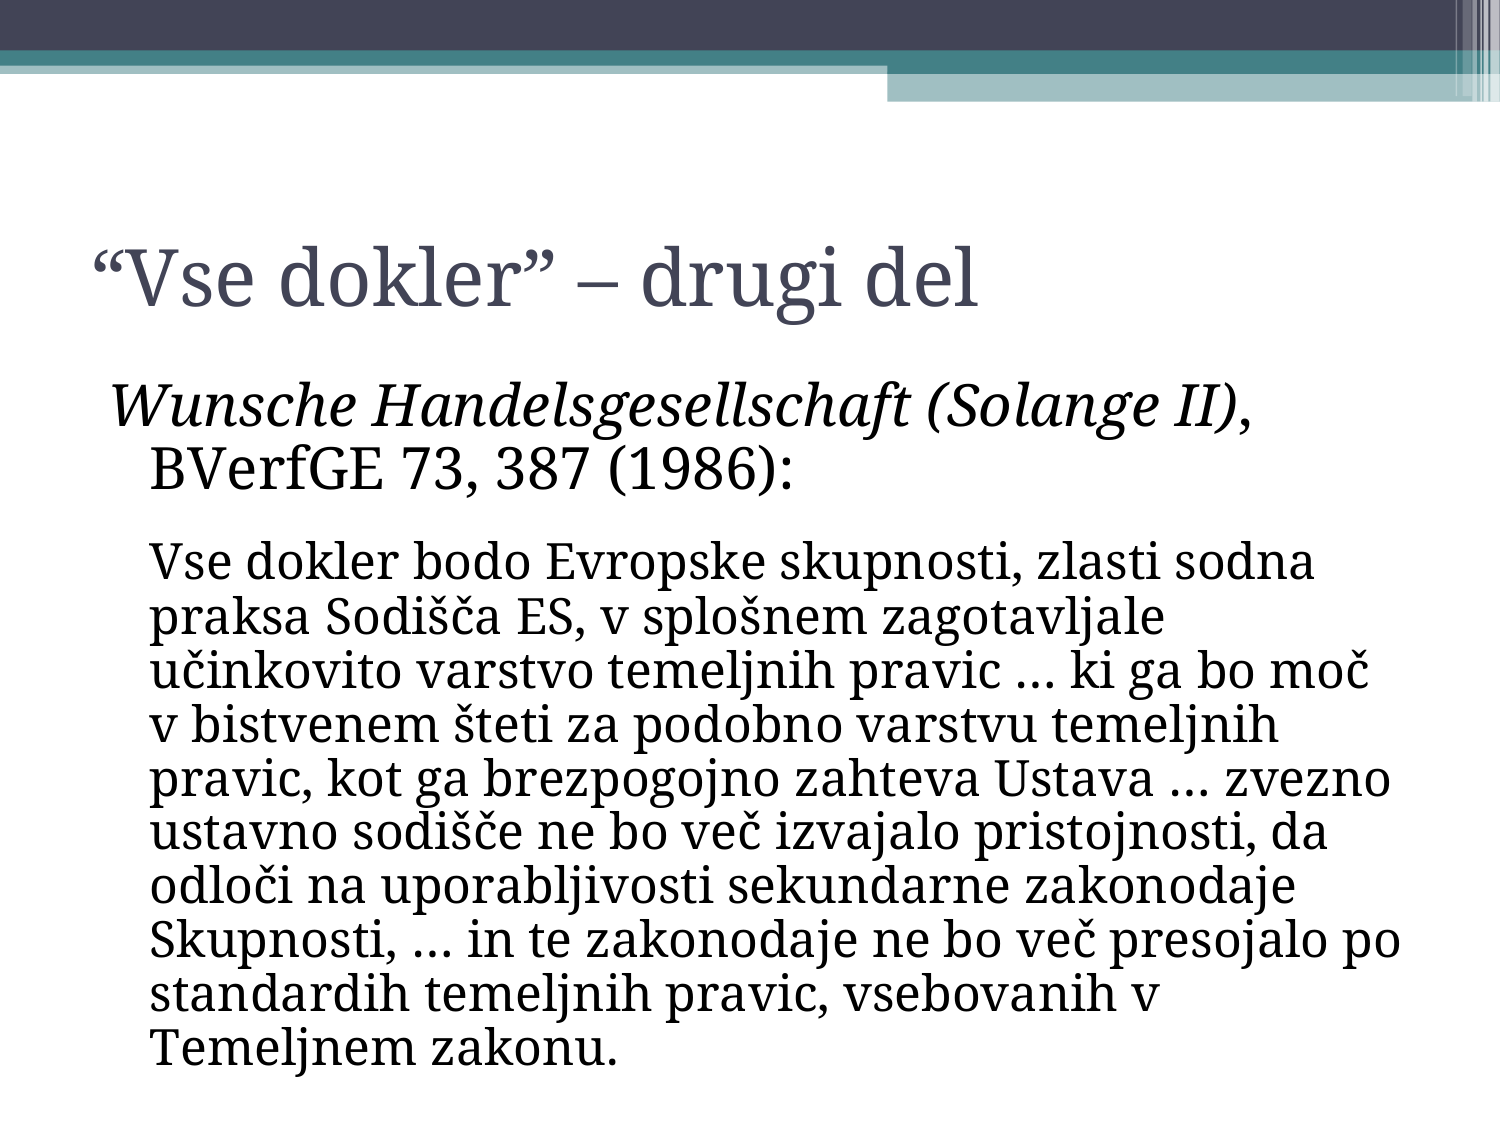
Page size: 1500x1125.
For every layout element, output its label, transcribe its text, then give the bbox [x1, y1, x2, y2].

list Wunsche Handelsgesellschaft (Solange II), BVerfGE 73, 387 (1986): Vse dokler bodo Evropske skupnosti, zlasti sodna praksa Sodišča ES, v splošnem zagotavljale učinkovito varstvo temeljnih pravic … ki ga bo moč v bistvenem šteti za podobno varstvu temeljnih pravic, kot ga brezpogojno zahteva Ustava … zvezno ustavno sodišče ne bo več izvajalo pristojnosti, da odloči na uporabljivosti sekundarne zakonodaje Skupnosti, … in te zakonodaje ne bo več presojalo po standardih temeljnih pravic, vsebovanih v Temeljnem zakonu. [75, 369, 1426, 1079]
title “Vse dokler” – drugi del [75, 187, 1426, 363]
